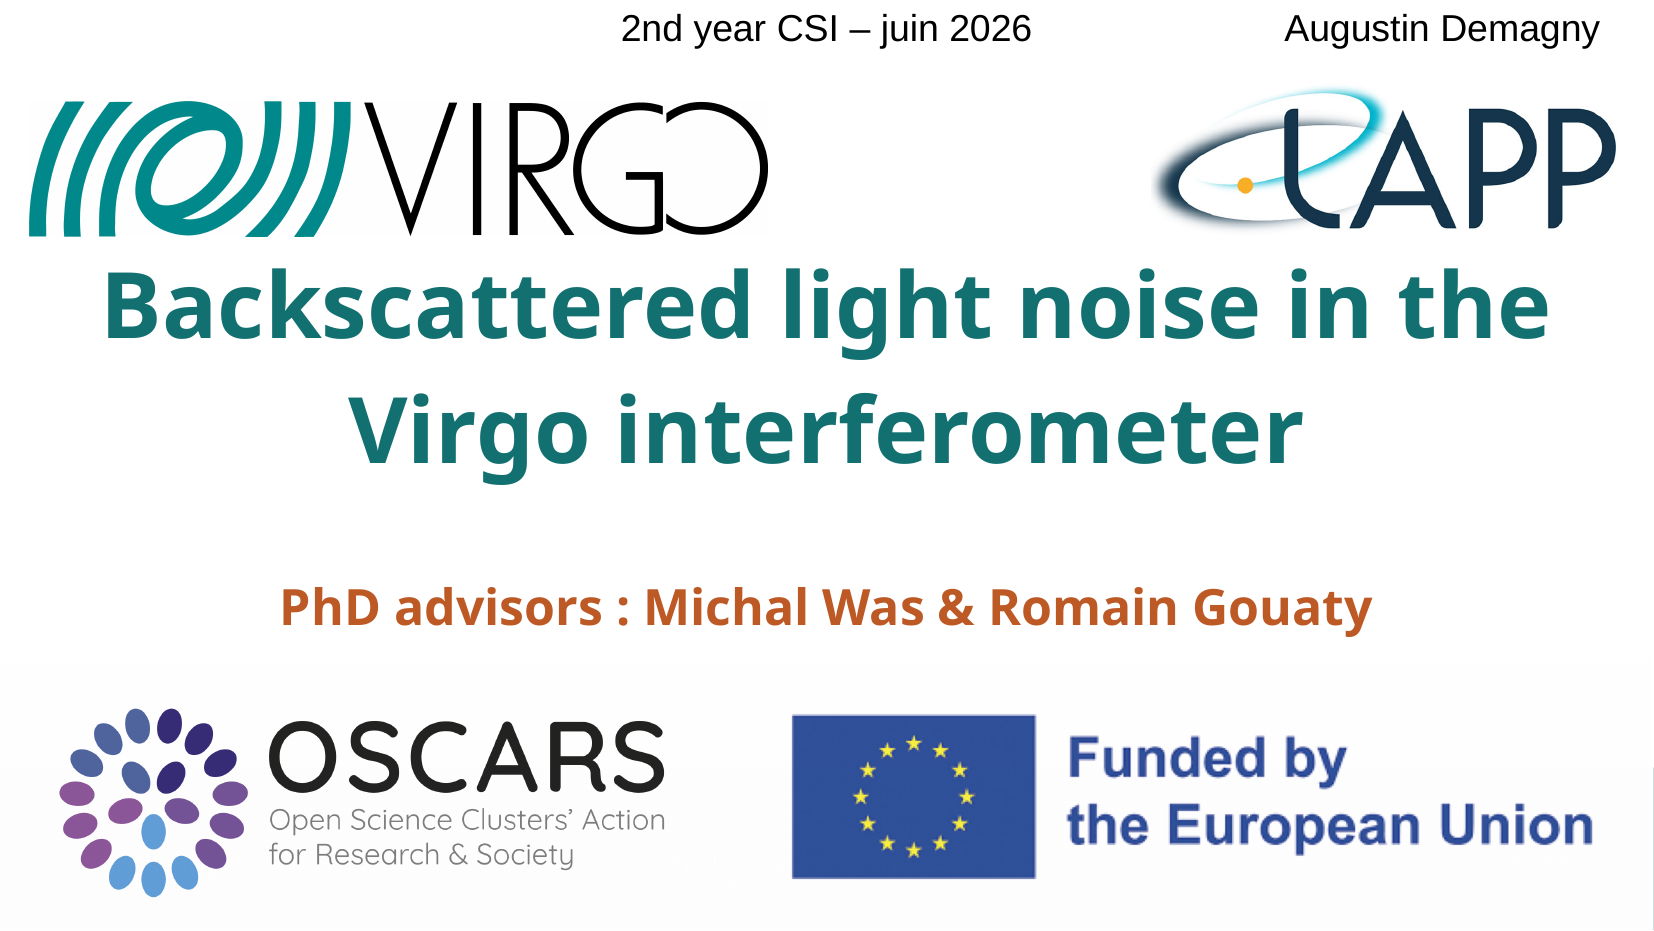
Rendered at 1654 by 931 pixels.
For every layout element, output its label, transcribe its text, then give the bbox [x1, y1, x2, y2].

picture [1151, 80, 1625, 237]
picture [29, 101, 768, 237]
subtitle PhD advisors : Michal Was & Romain Gouaty [82, 493, 1571, 720]
title Backscattered light noise in the Virgo interferometer [82, 236, 1571, 493]
text_box 2nd year CSI – juin 2026 [472, 0, 1182, 89]
picture [0, 658, 1654, 931]
text_box Augustin Demagny [1269, 0, 1654, 60]
